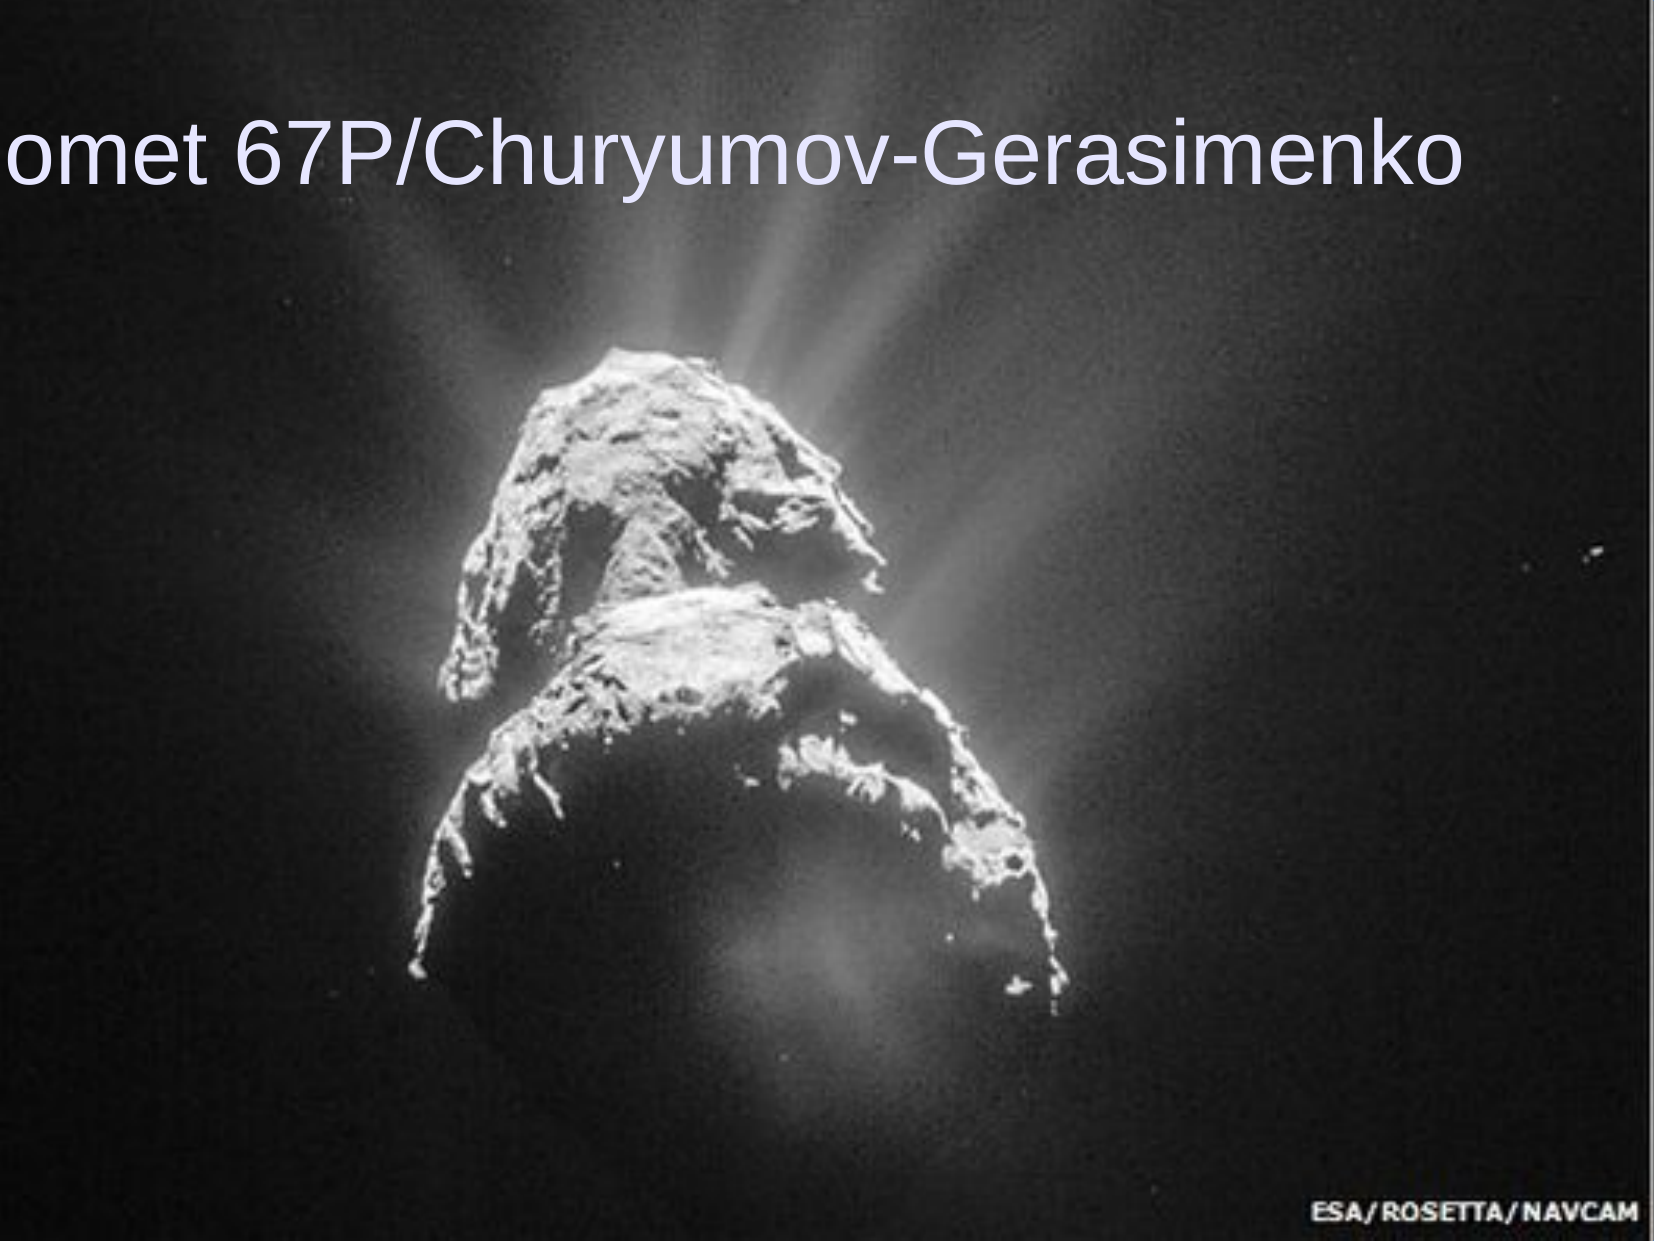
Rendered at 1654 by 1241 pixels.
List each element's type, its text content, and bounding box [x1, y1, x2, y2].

picture [0, 0, 1654, 1241]
title Comet 67P/Churyumov-Gerasimenko [0, 49, 1571, 257]
